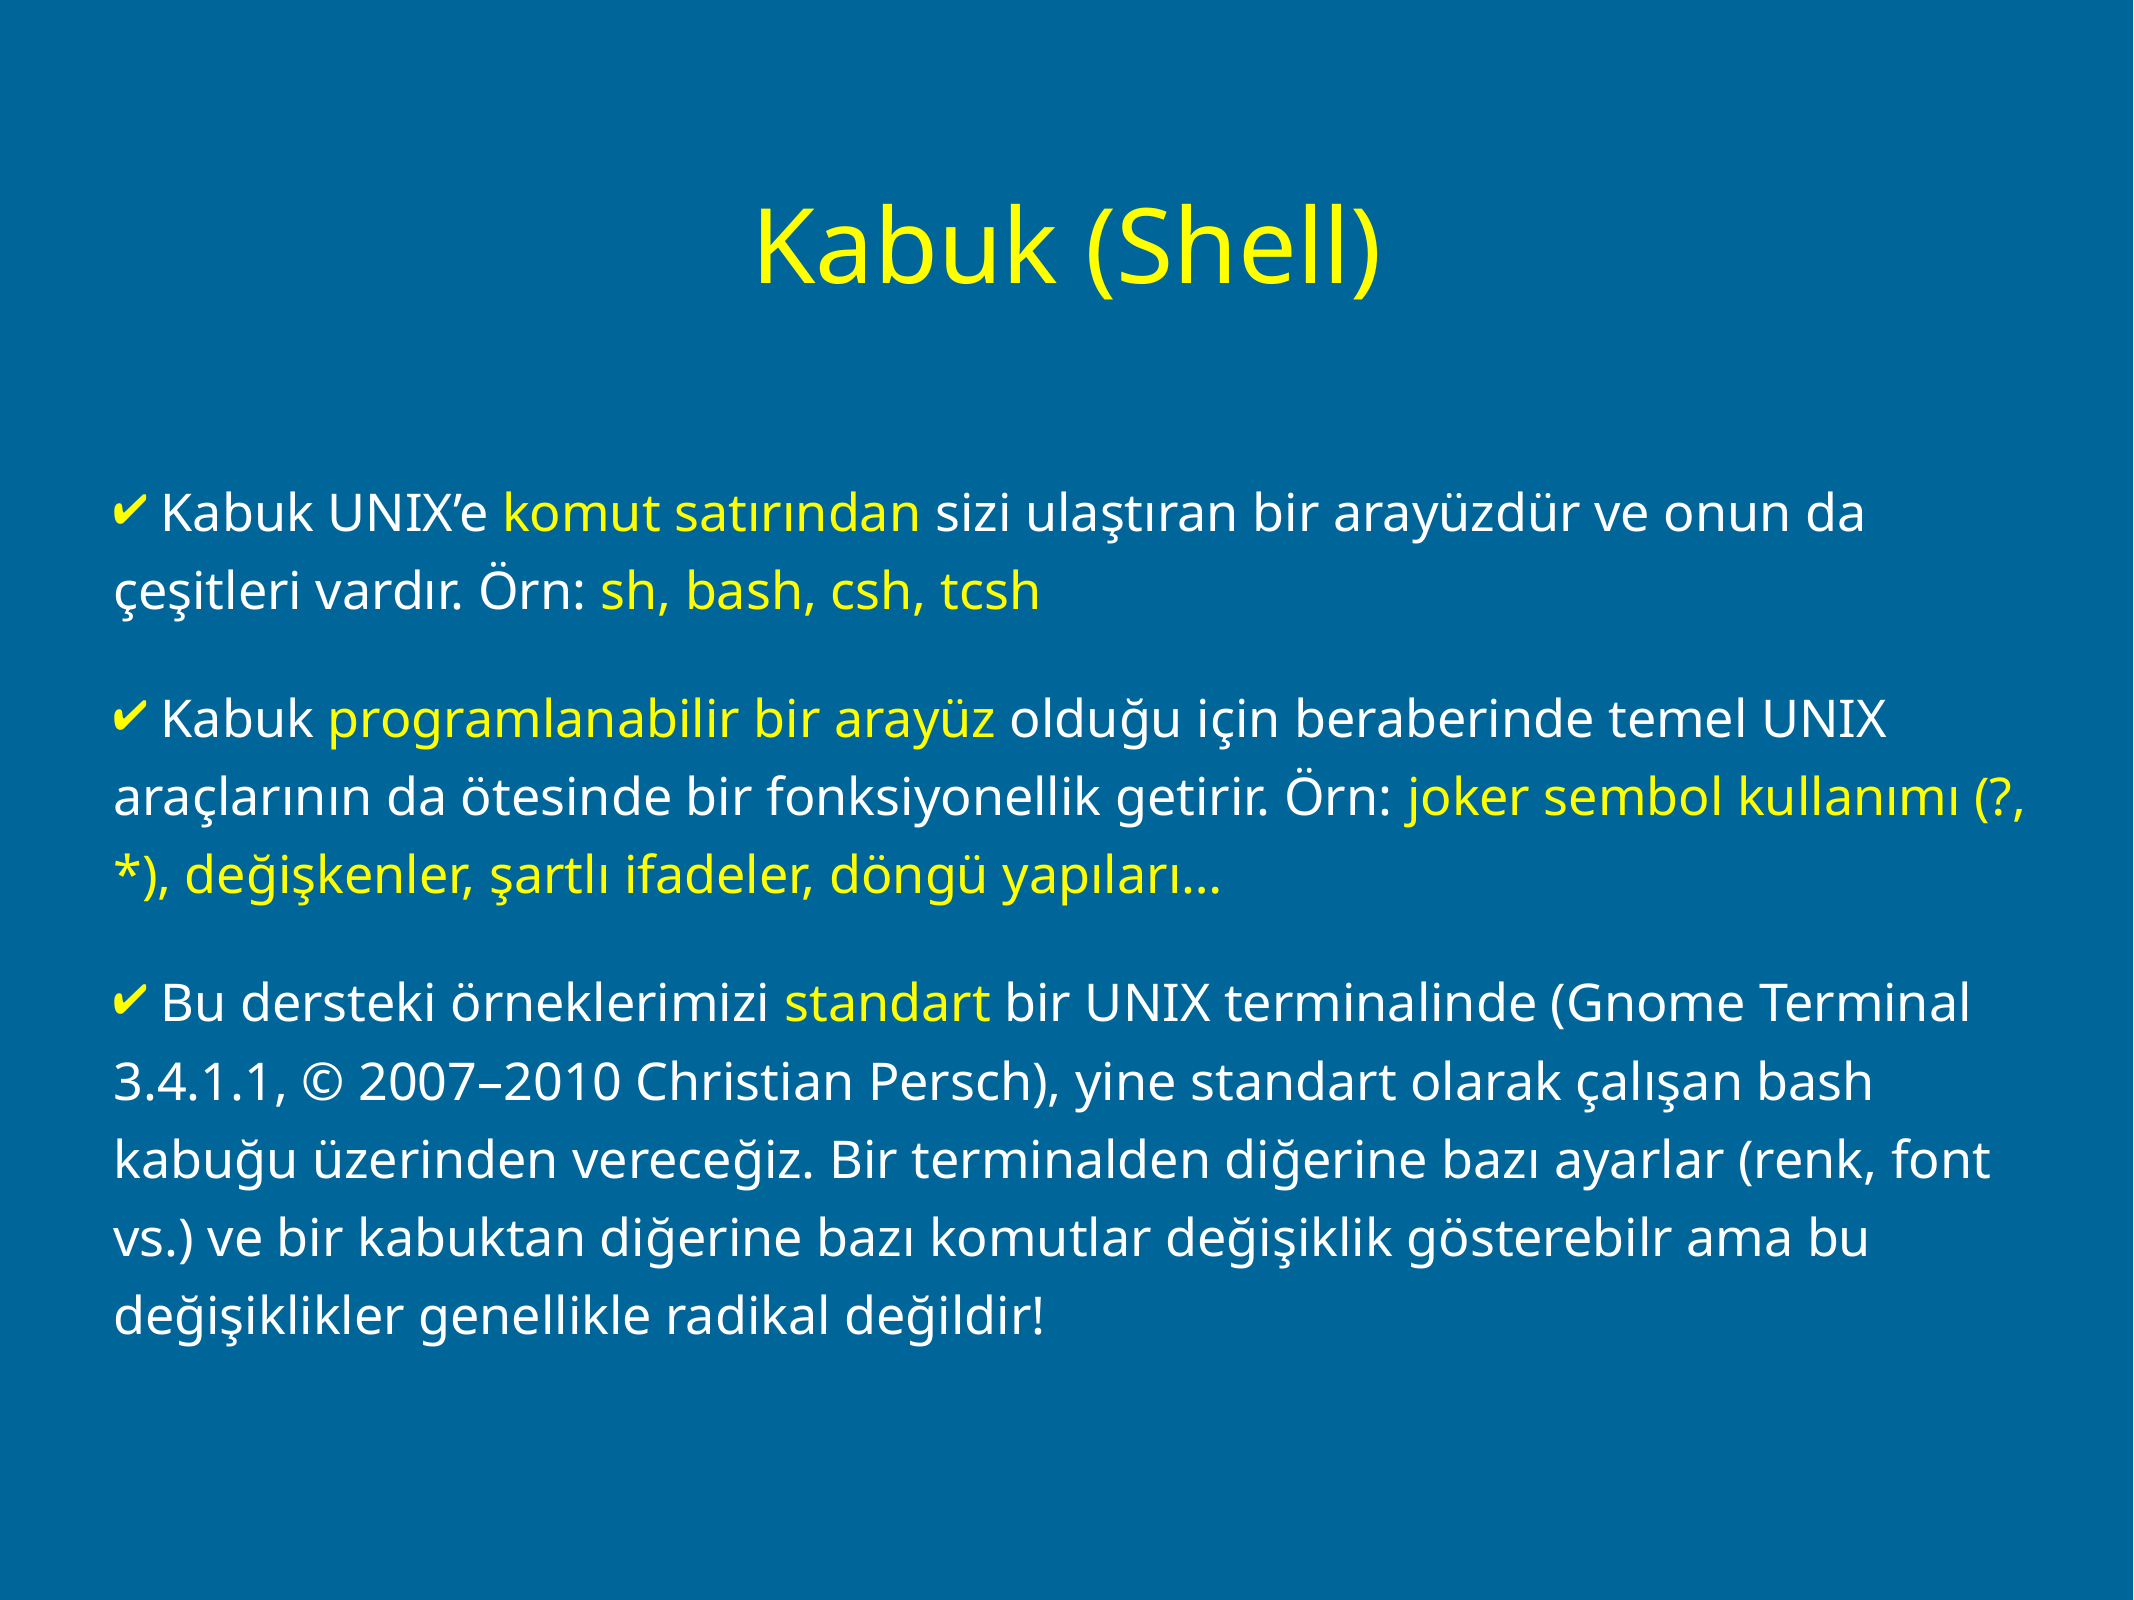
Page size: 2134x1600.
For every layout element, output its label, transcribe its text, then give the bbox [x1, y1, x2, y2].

title Kabuk (Shell) [208, 41, 1925, 353]
list Kabuk UNIX’e komut satırından sizi ulaştıran bir arayüzdür ve onun da çeşitleri vardır. Örn: sh, bash, csh, tcsh Kabuk programlanabilir bir arayüz olduğu için beraberinde temel UNIX araçlarının da ötesinde bir fonksiyonellik getirir. Örn: joker sembol kullanımı (?, *), değişkenler, şartlı ifadeler, döngü yapıları… Bu dersteki örneklerimizi standart bir UNIX terminalinde (Gnome Terminal 3.4.1.1, © 2007–2010 Christian Persch), yine standart olarak çalışan bash kabuğu üzerinden vereceğiz. Bir terminalden diğerine bazı ayarlar (renk, font vs.) ve bir kabuktan diğerine bazı komutlar değişiklik gösterebilr ama bu değişiklikler genellikle radikal değildir! [105, 353, 2056, 1456]
